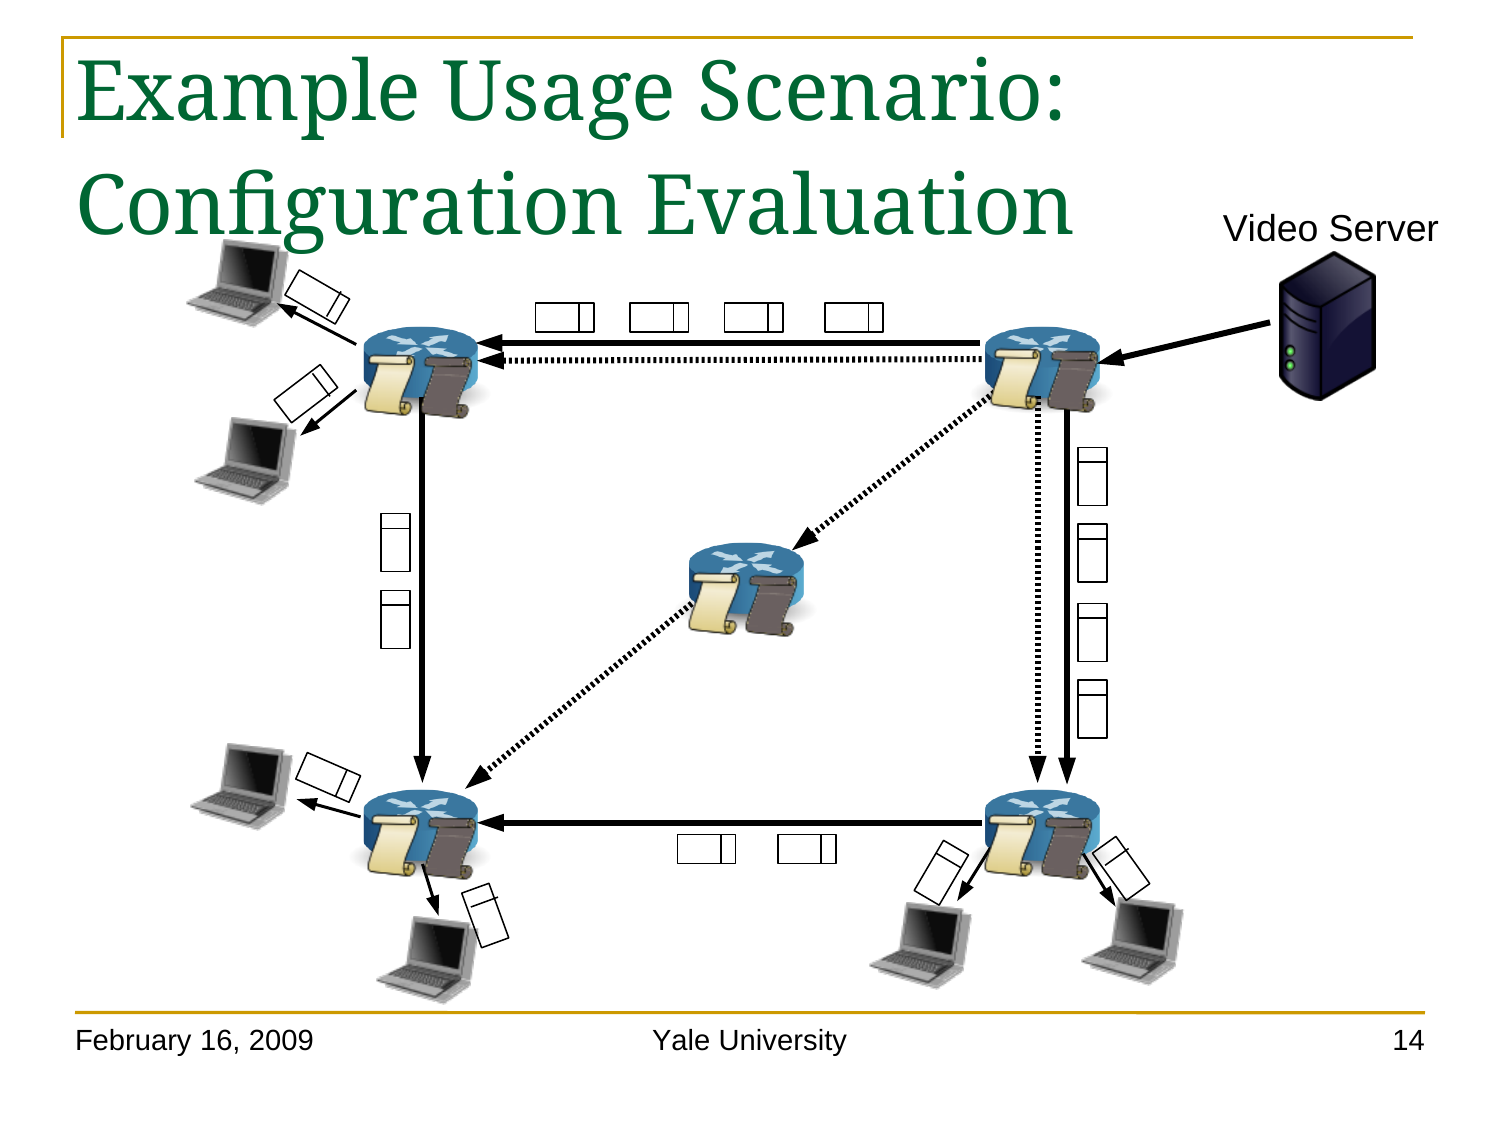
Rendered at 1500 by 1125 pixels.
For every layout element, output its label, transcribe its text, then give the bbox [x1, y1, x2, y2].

picture [189, 742, 297, 834]
picture [375, 915, 483, 1008]
text_box Video Server [1208, 196, 1455, 257]
picture [336, 774, 513, 888]
picture [336, 774, 343, 790]
picture [661, 527, 839, 642]
picture [471, 915, 483, 946]
picture [193, 416, 301, 509]
picture [336, 311, 341, 319]
title Example Usage Scenario: Configuration Evaluation [75, 48, 1425, 243]
picture [1080, 896, 1188, 989]
picture [1279, 257, 1376, 401]
picture [337, 774, 359, 800]
picture [957, 311, 1135, 425]
picture [185, 238, 293, 331]
picture [957, 774, 1135, 888]
picture [868, 901, 976, 993]
picture [336, 311, 513, 425]
picture [957, 850, 966, 866]
picture [287, 285, 293, 298]
picture [1095, 838, 1135, 888]
